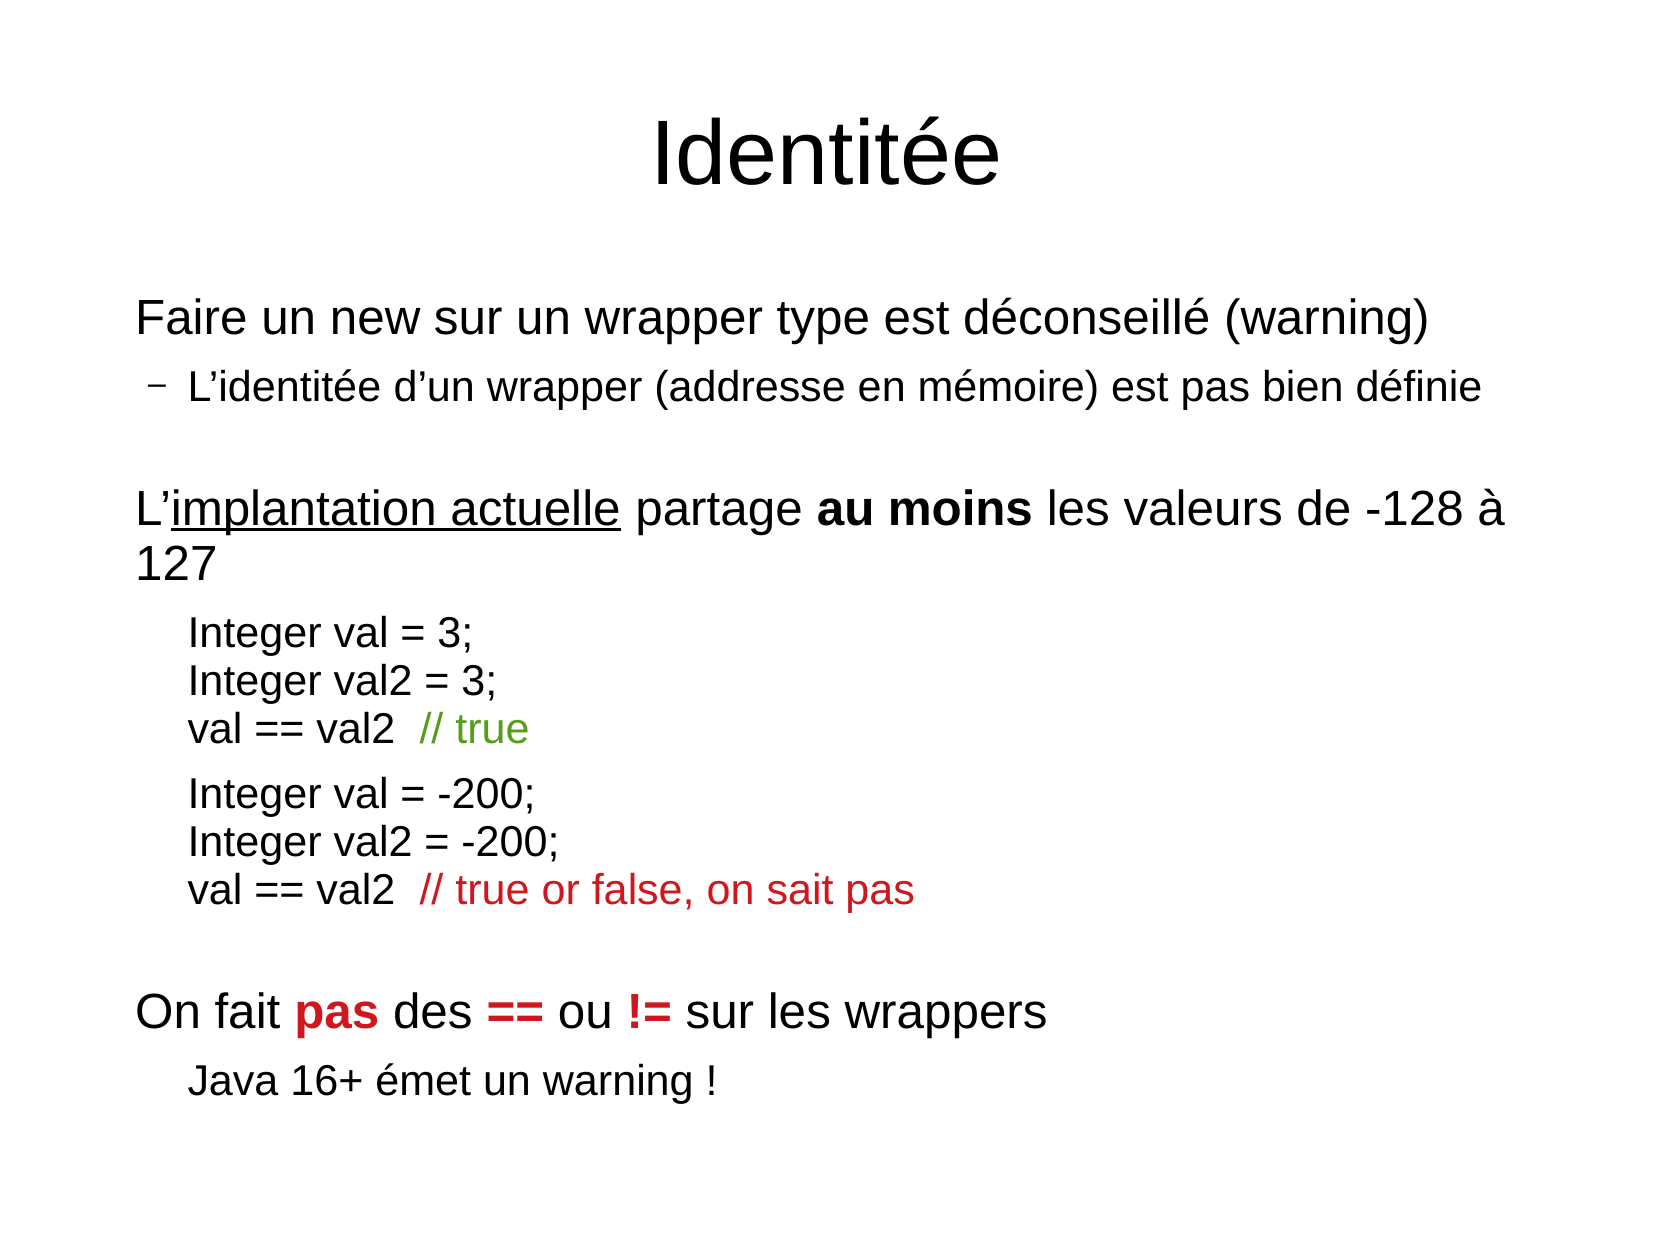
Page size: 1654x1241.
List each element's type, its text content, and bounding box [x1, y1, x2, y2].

list Faire un new sur un wrapper type est déconseillé (warning) L’identitée d’un wrapper (addresse en mémoire) est pas bien définie L’implantation actuelle partage au moins les valeurs de -128 à 127 Integer val = 3; Integer val2 = 3; val == val2 // true Integer val = -200; Integer val2 = -200; val == val2 // true or false, on sait pas On fait pas des == ou != sur les wrappers Java 16+ émet un warning ! [82, 290, 1571, 1156]
title Identitée [82, 49, 1571, 257]
